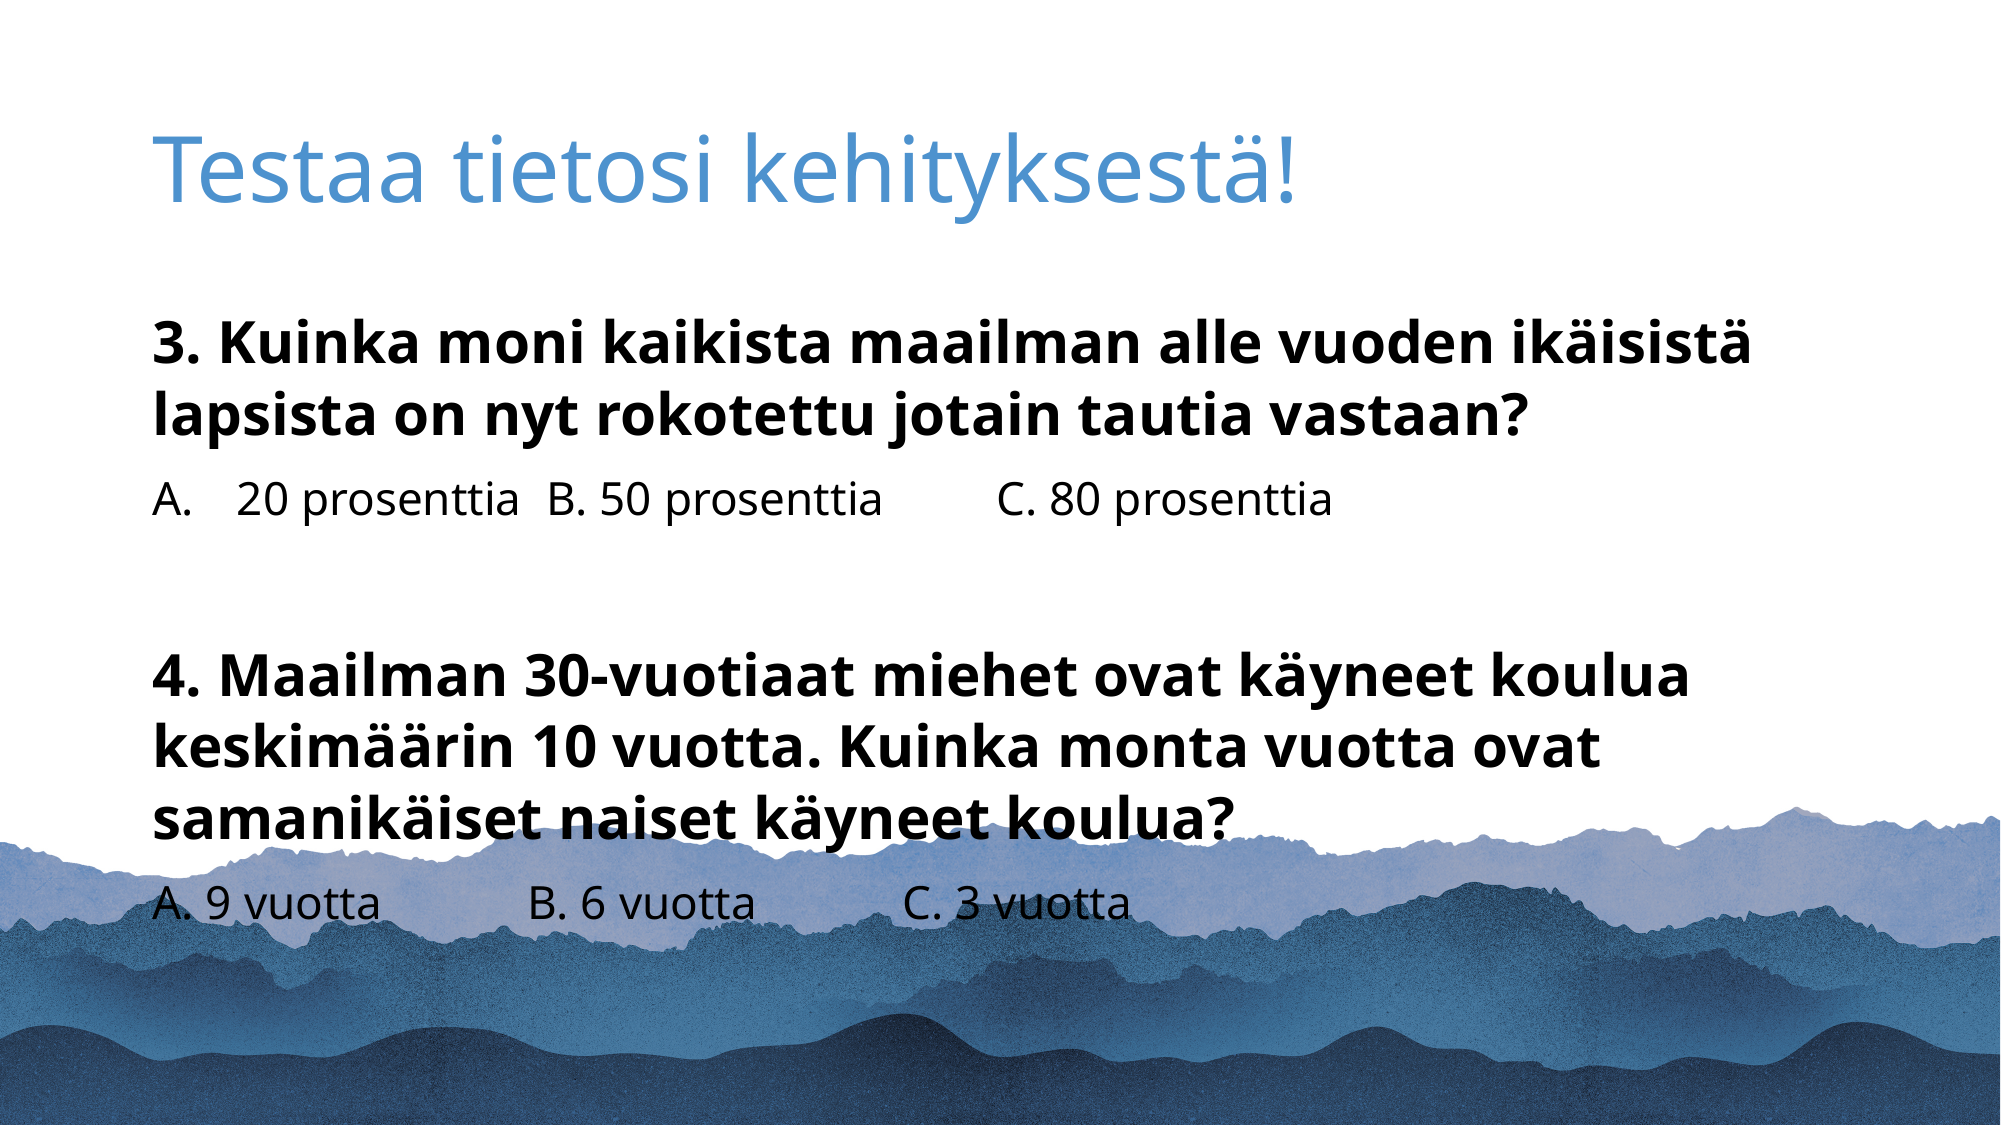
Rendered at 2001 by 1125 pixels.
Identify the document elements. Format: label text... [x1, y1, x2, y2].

list 3. Kuinka moni kaikista maailman alle vuoden ikäisistä lapsista on nyt rokotettu jotain tautia vastaan? 20 prosenttia B. 50 prosenttia C. 80 prosenttia 4. Maailman 30-vuotiaat miehet ovat käyneet koulua keskimäärin 10 vuotta. Kuinka monta vuotta ovat samanikäiset naiset käyneet koulua? A. 9 vuotta B. 6 vuotta C. 3 vuotta [137, 299, 1863, 1014]
title Testaa tietosi kehityksestä! [137, 59, 1863, 278]
